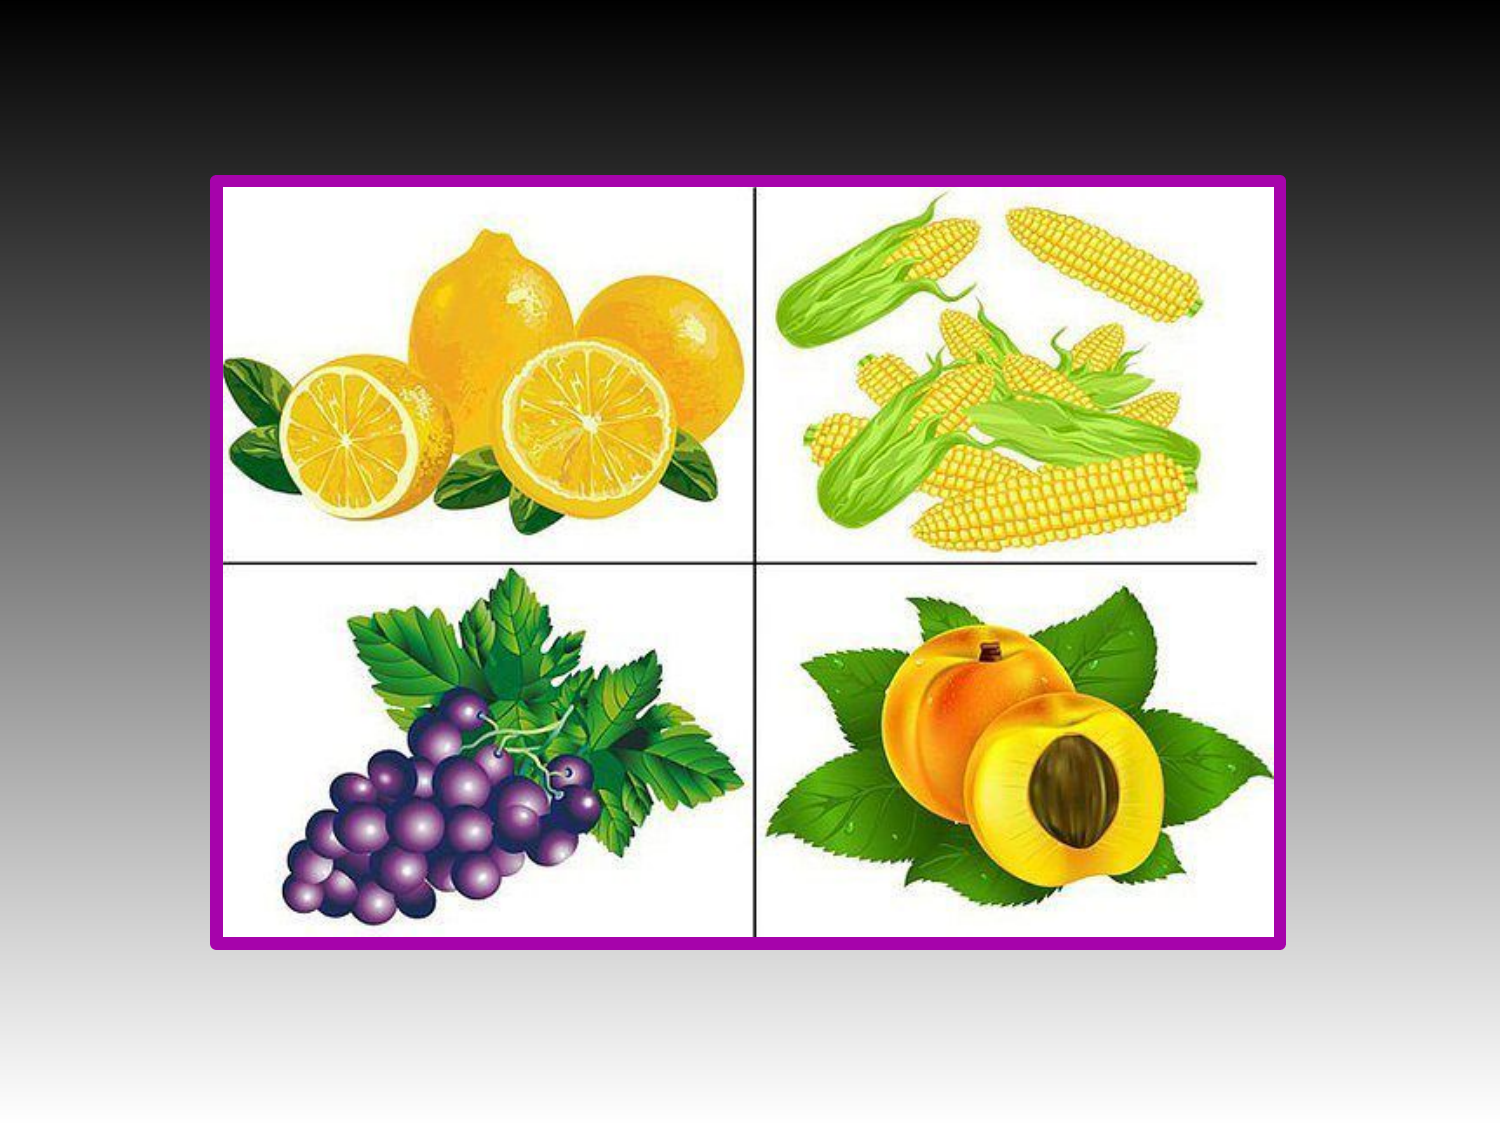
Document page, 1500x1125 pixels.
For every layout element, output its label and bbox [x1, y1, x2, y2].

picture [222, 187, 1274, 938]
